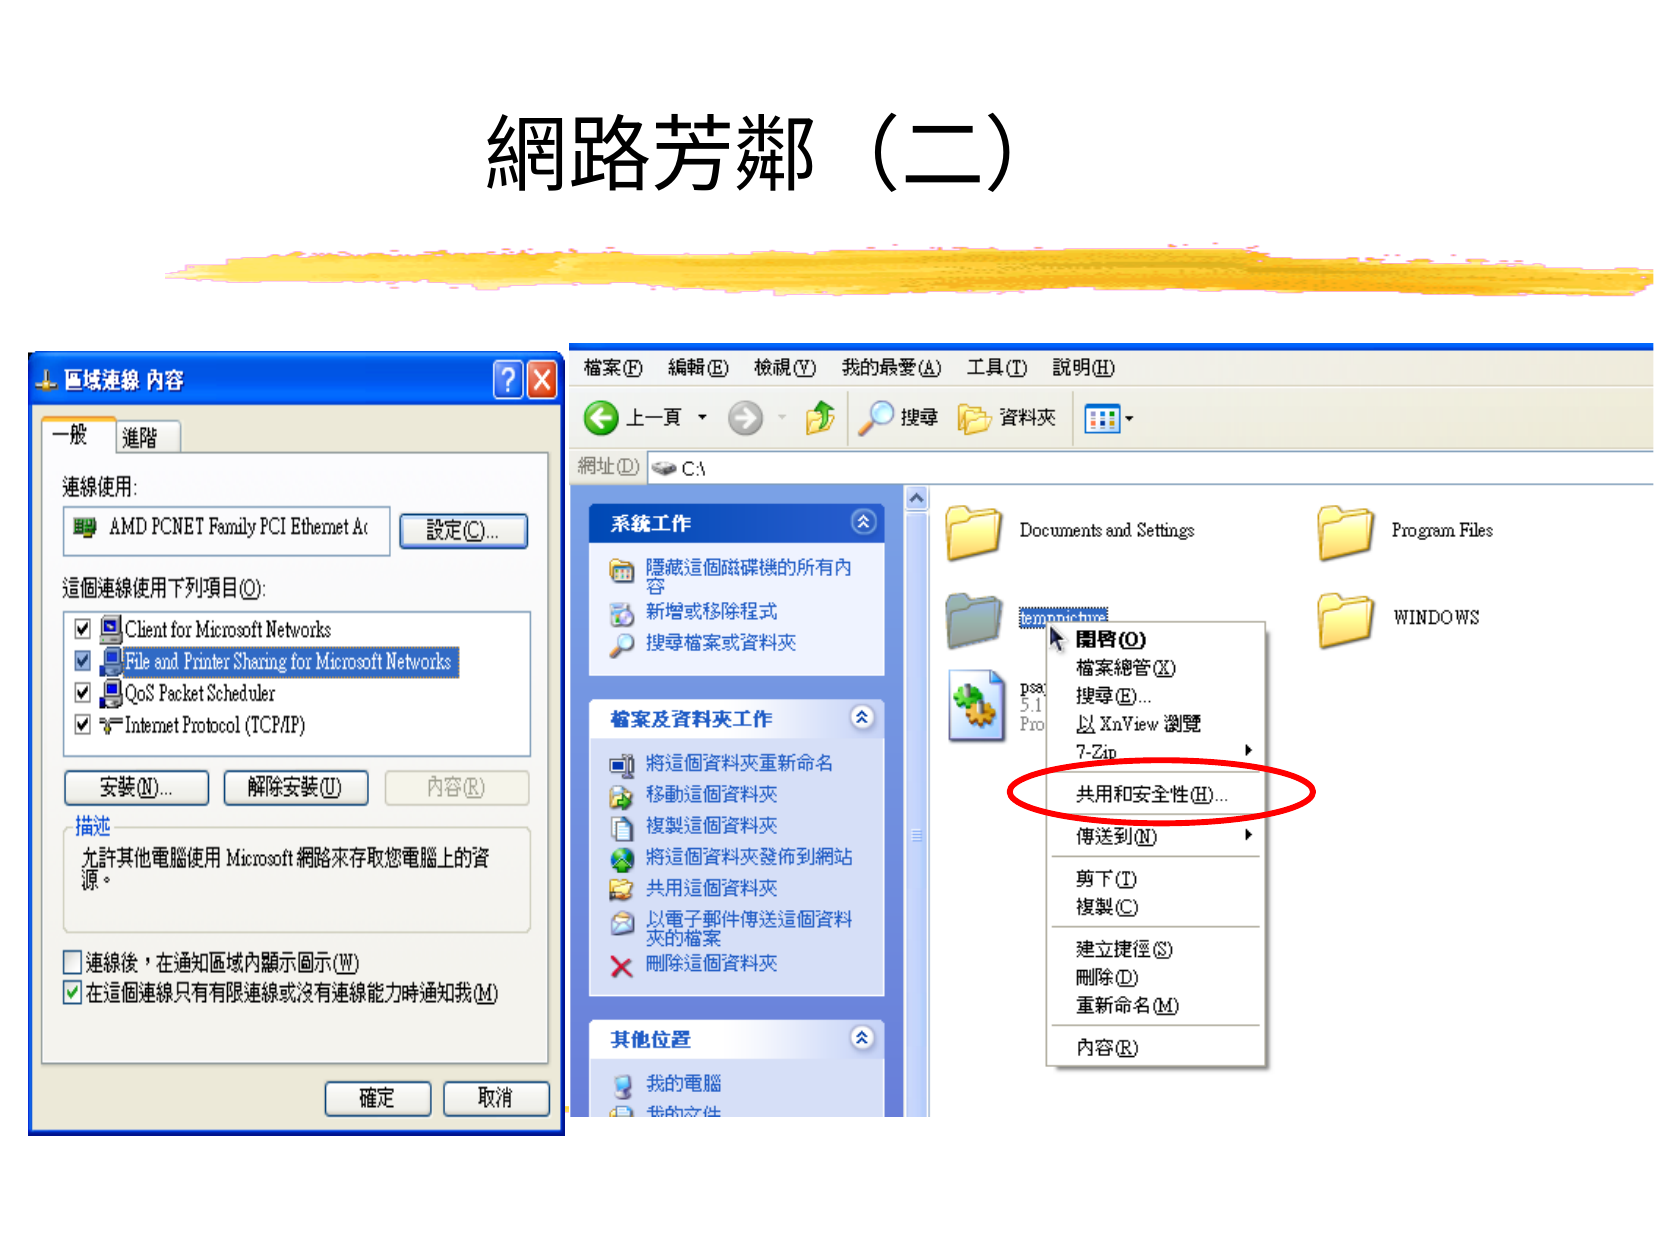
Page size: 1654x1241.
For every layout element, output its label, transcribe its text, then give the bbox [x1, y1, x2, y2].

title 網路芳鄰（二） [73, 41, 1479, 249]
picture [28, 343, 1654, 1136]
picture [165, 237, 1654, 308]
